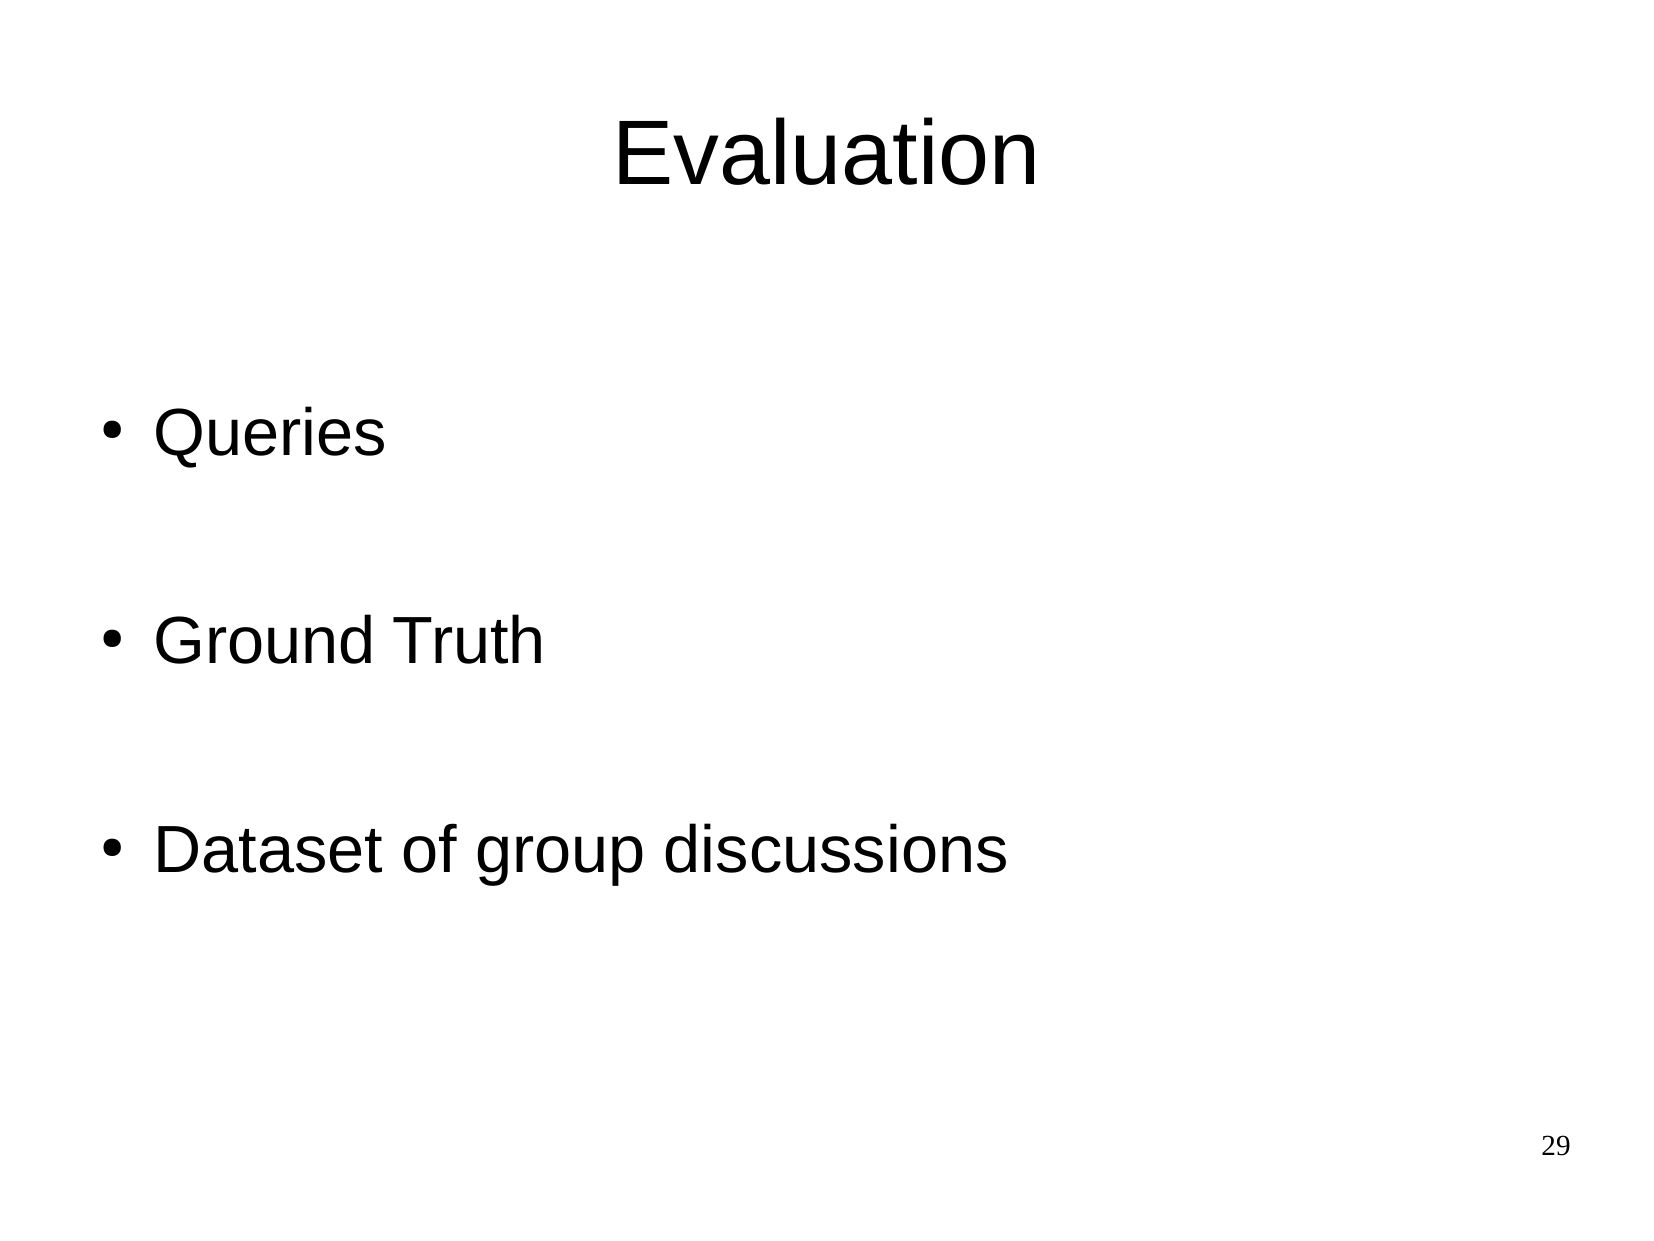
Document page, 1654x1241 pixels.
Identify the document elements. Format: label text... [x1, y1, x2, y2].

title Evaluation [82, 49, 1571, 257]
list Queries Ground Truth Dataset of group discussions [82, 290, 1571, 1010]
